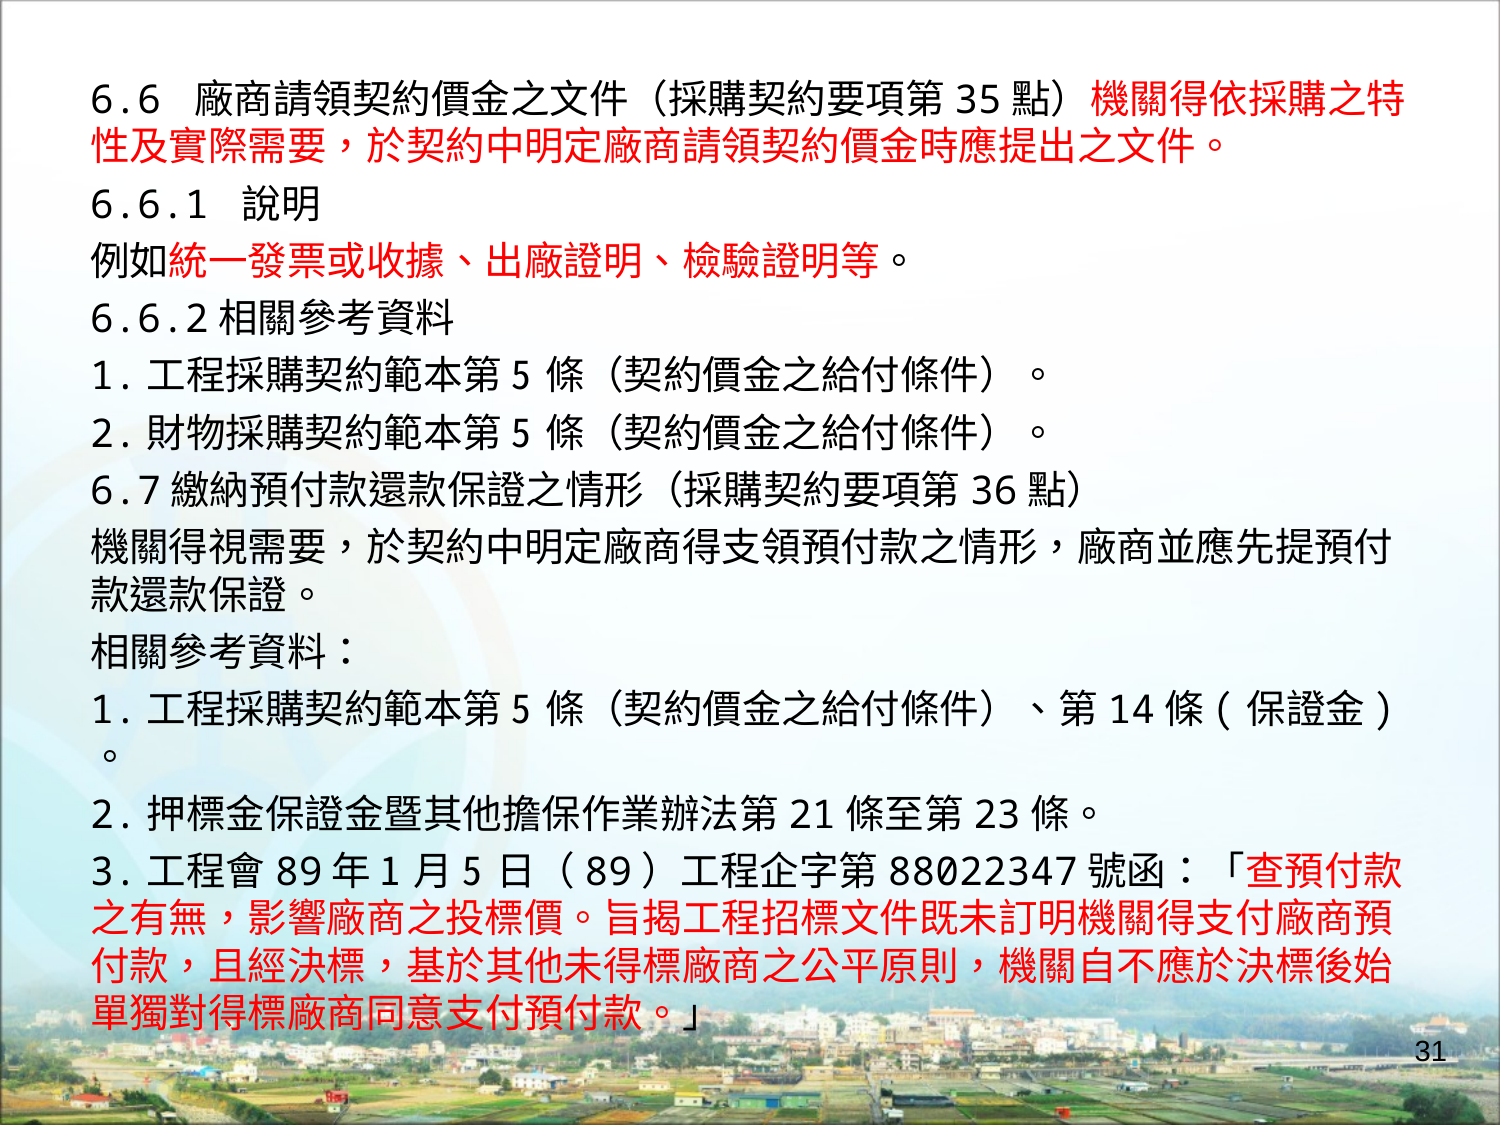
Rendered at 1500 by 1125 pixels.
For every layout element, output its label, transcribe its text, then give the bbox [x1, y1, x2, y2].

text_box <編號> [1111, 1024, 1462, 1103]
picture [0, 0, 1500, 1125]
list 6.6 廠商請領契約價金之文件（採購契約要項第35點）機關得依採購之特性及實際需要，於契約中明定廠商請領契約價金時應提出之文件。 6.6.1 說明 例如統一發票或收據、出廠證明、檢驗證明等。 6.6.2相關參考資料 1.工程採購契約範本第5條（契約價金之給付條件）。 2.財物採購契約範本第5條（契約價金之給付條件）。 6.7繳納預付款還款保證之情形（採購契約要項第36點） 機關得視需要，於契約中明定廠商得支領預付款之情形，廠商並應先提預付款還款保證。 相關參考資料： 1.工程採購契約範本第5條（契約價金之給付條件）、第14條(保證金)。 2.押標金保證金暨其他擔保作業辦法第21條至第23條。 3.工程會89年1月5日（89）工程企字第88022347號函：「查預付款之有無，影響廠商之投標價。旨揭工程招標文件既未訂明機關得支付廠商預付款，且經決標，基於其他未得標廠商之公平原則，機關自不應於決標後始單獨對得標廠商同意支付預付款。」 [75, 66, 1426, 1059]
